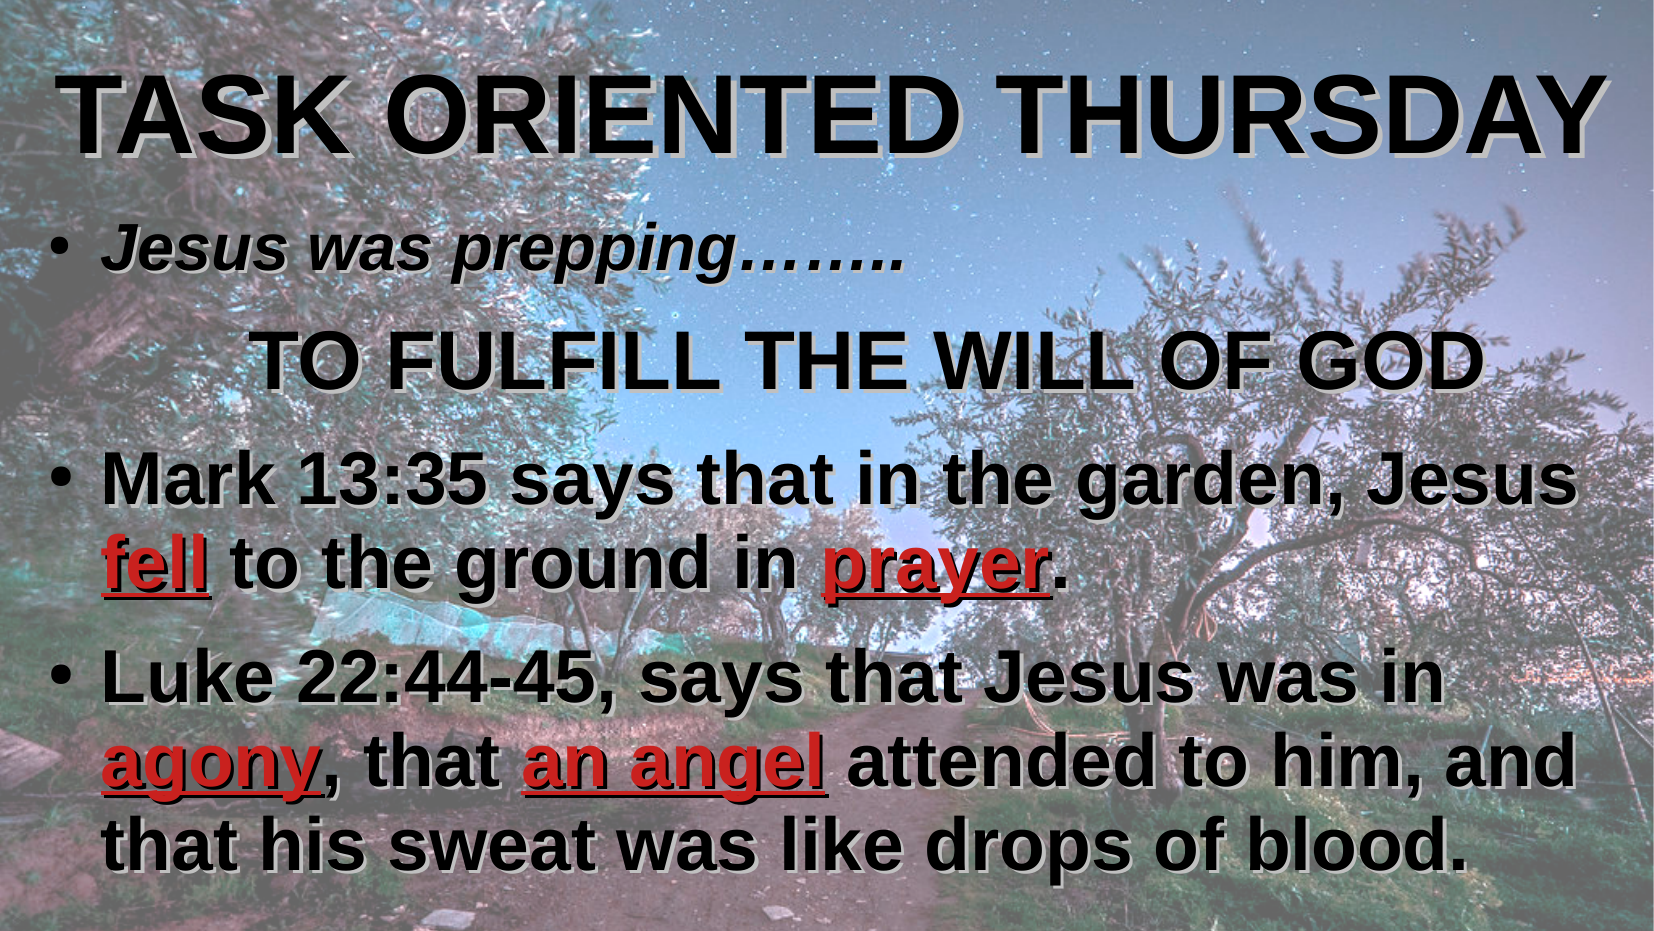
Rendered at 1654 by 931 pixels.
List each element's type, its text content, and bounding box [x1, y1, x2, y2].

picture [0, 0, 1654, 931]
list Jesus was prepping…….. TO FULFILL THE WILL OF GOD Mark 13:35 says that in the garden, Jesus fell to the ground in prayer. Luke 22:44-45, says that Jesus was in agony, that an angel attended to him, and that his sweat was like drops of blood. [30, 210, 1636, 916]
title TASK ORIENTED THURSDAY [30, 0, 1636, 210]
